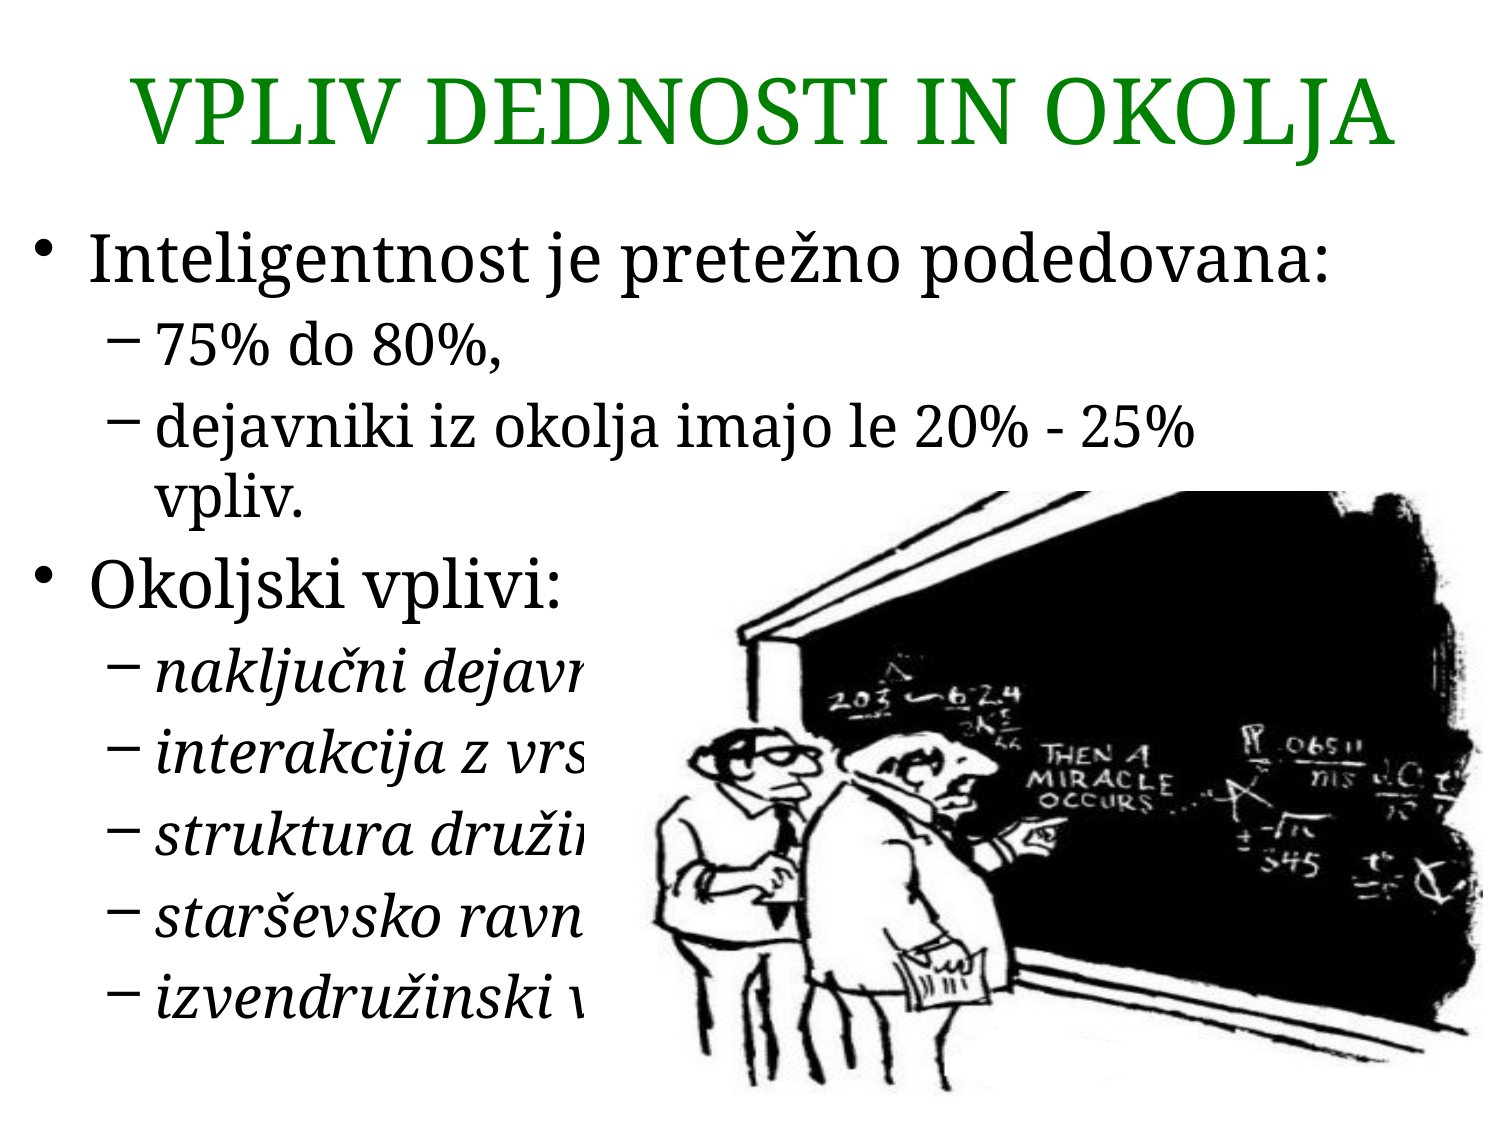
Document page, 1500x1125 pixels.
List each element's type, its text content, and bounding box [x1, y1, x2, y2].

title VPLIV DEDNOSTI IN OKOLJA [88, 42, 1439, 174]
picture [584, 491, 1483, 1097]
list Inteligentnost je pretežno podedovana: 75% do 80%, dejavniki iz okolja imajo le 20% - 25% vpliv. Okoljski vplivi: naključni dejavniki interakcija z vrstniki struktura družine starševsko ravnanje izvendružinski vplivi [17, 208, 1368, 1016]
